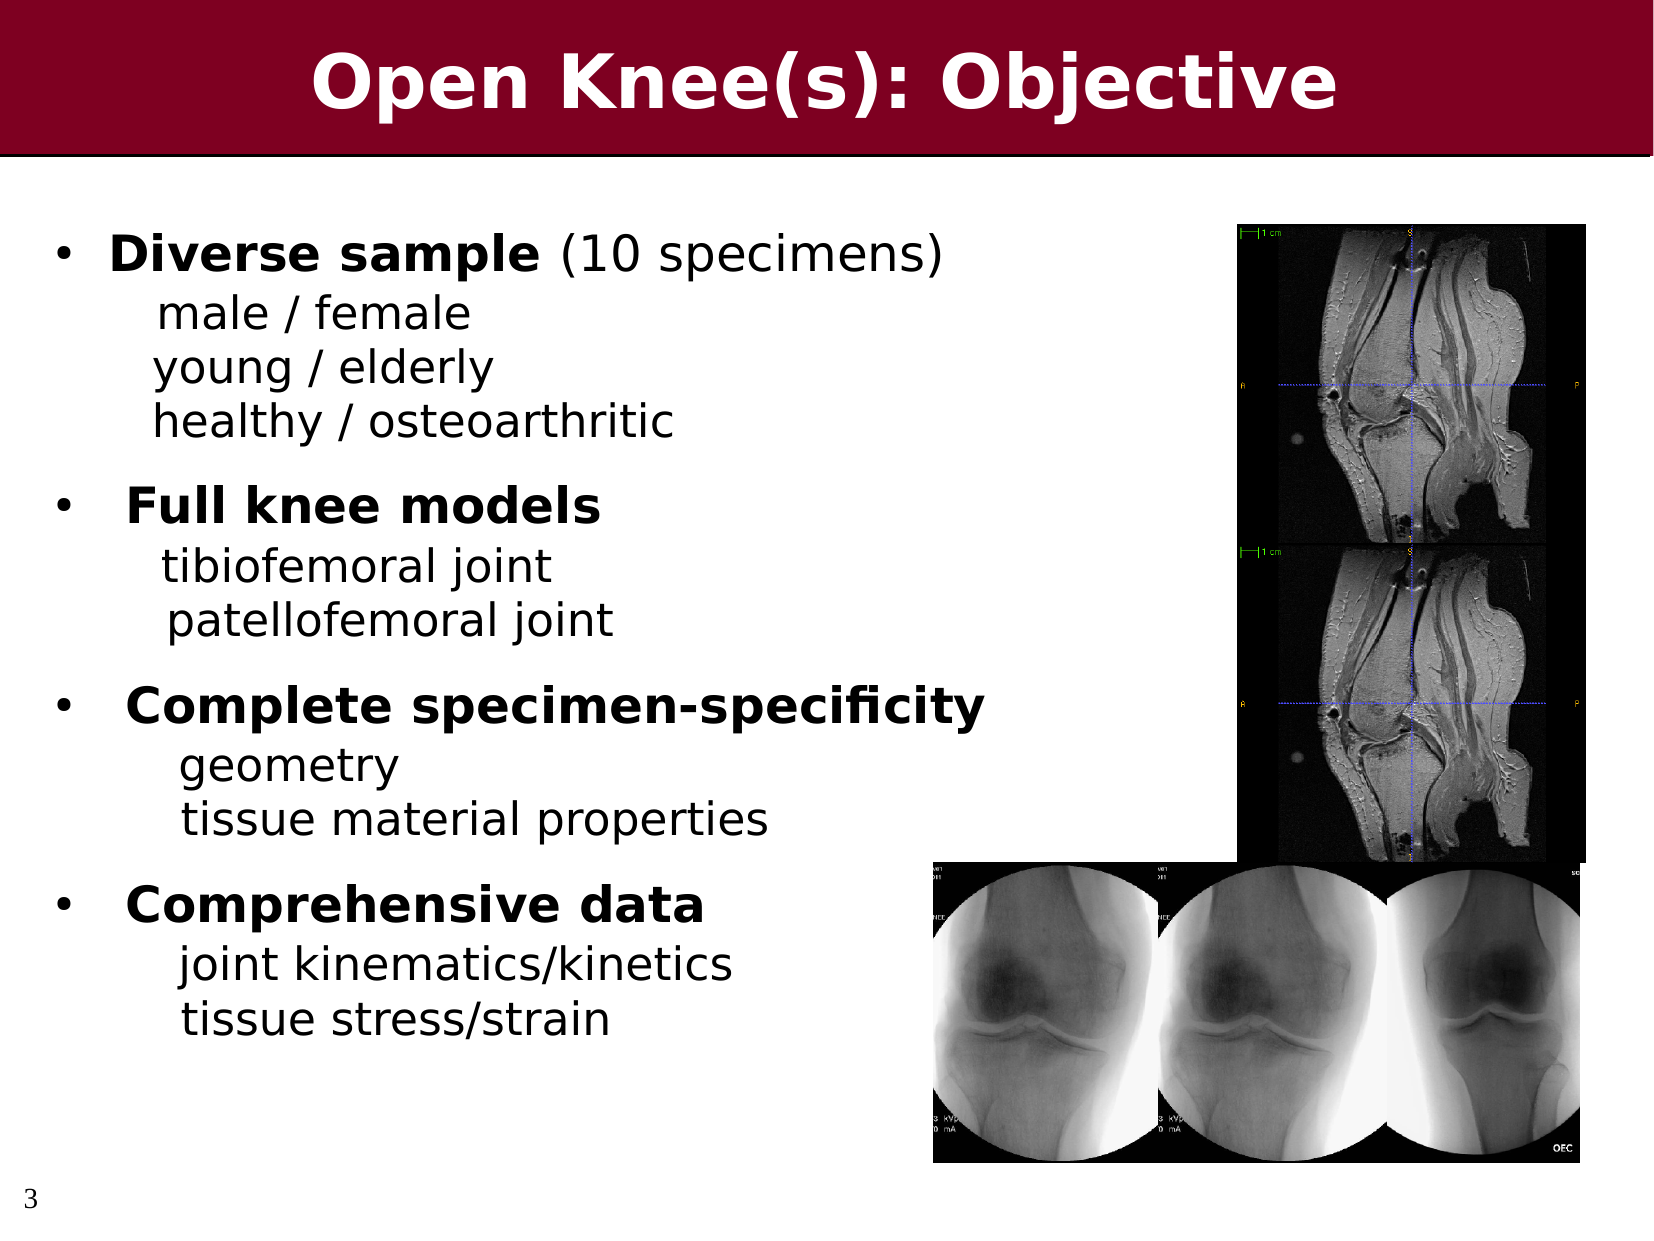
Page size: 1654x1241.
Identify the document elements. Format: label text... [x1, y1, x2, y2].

text_box Open Knee(s): Objective [0, 31, 1651, 134]
list Diverse sample (10 specimens) male / female young / elderly healthy / osteoarthritic Full knee models tibiofemoral joint patellofemoral joint Complete specimen-specificity geometry tissue material properties Comprehensive data joint kinematics/kinetics tissue stress/strain [37, 225, 1237, 945]
text_box [0, 0, 1654, 156]
picture [933, 224, 1586, 1163]
